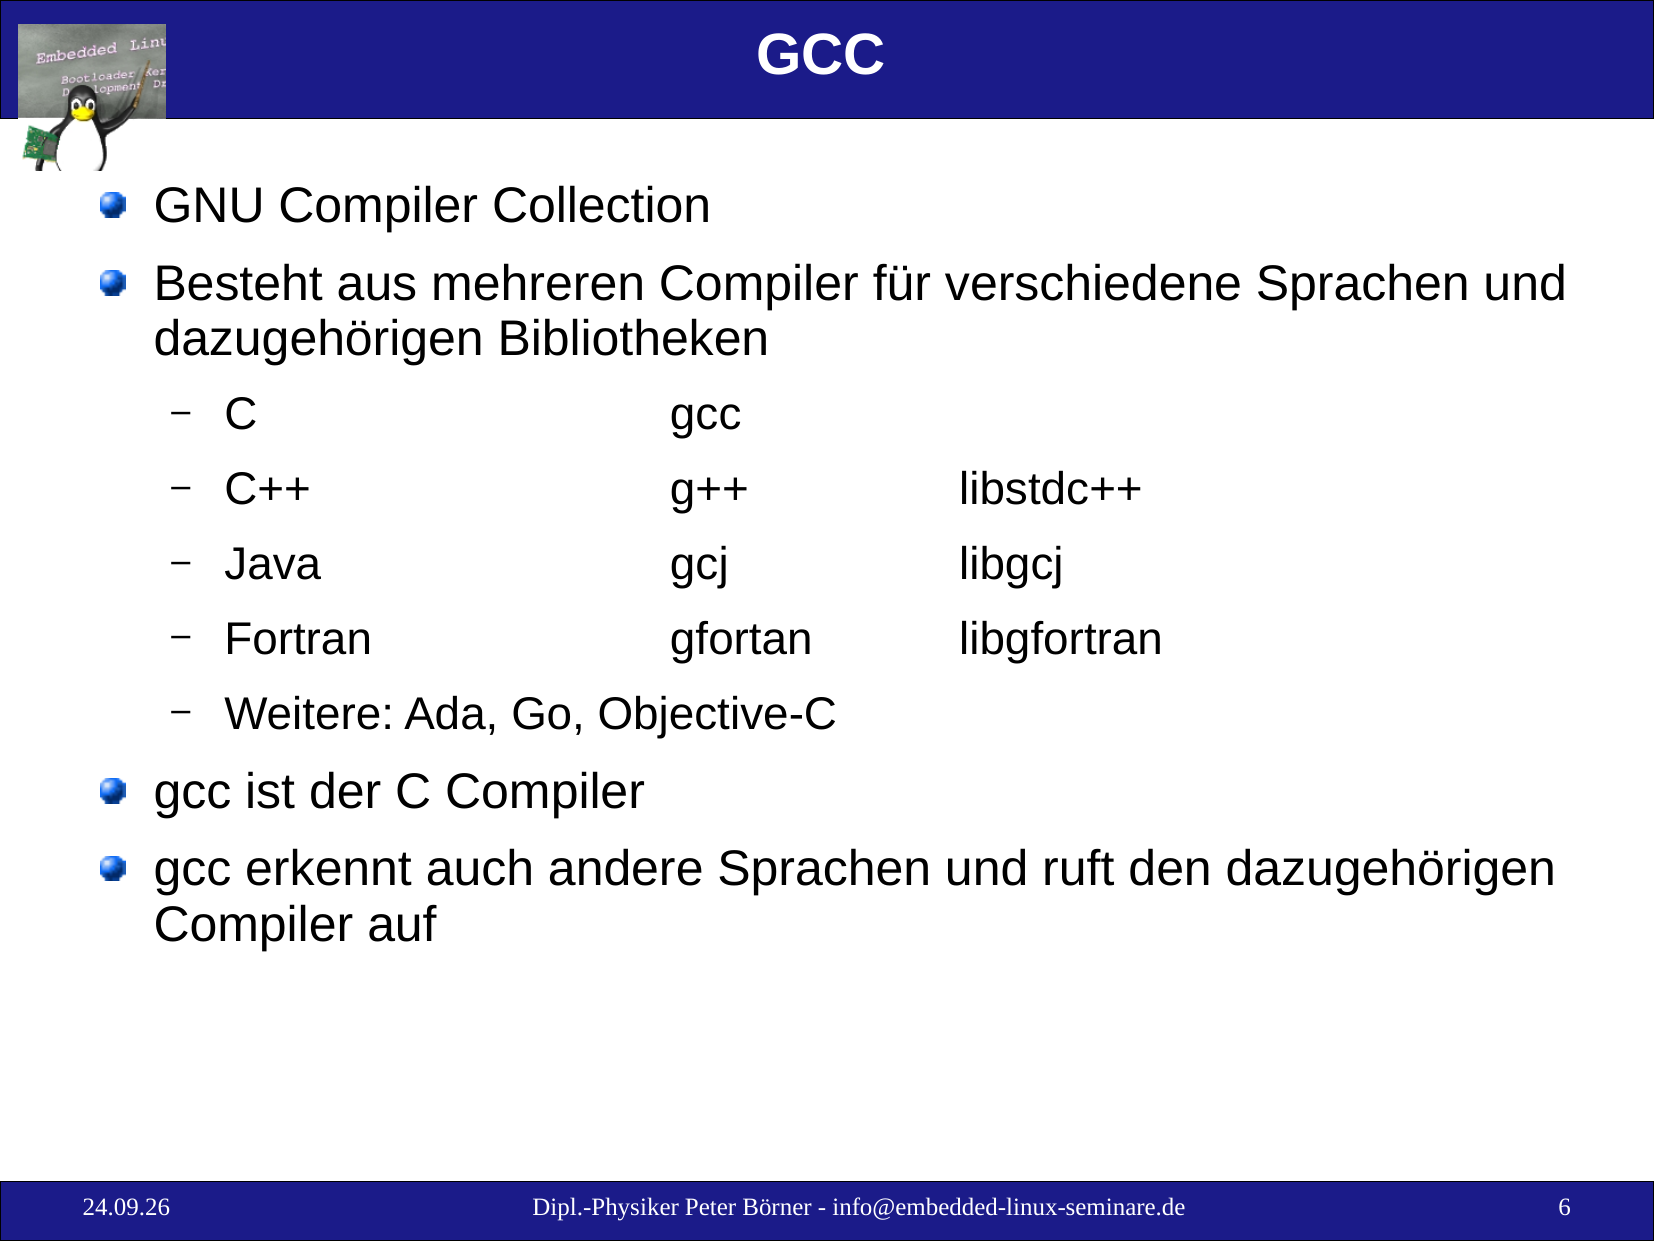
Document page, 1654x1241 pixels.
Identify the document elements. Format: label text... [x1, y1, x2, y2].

title GCC [76, 19, 1565, 89]
picture [18, 24, 166, 171]
list GNU Compiler Collection Besteht aus mehreren Compiler für verschiedene Sprachen und dazugehörigen Bibliotheken C gcc C++ g++ libstdc++ Java gcj libgcj Fortran gfortan libgfortran Weitere: Ada, Go, Objective-C gcc ist der C Compiler gcc erkennt auch andere Sprachen und ruft den dazugehörigen Compiler auf [82, 177, 1571, 1123]
